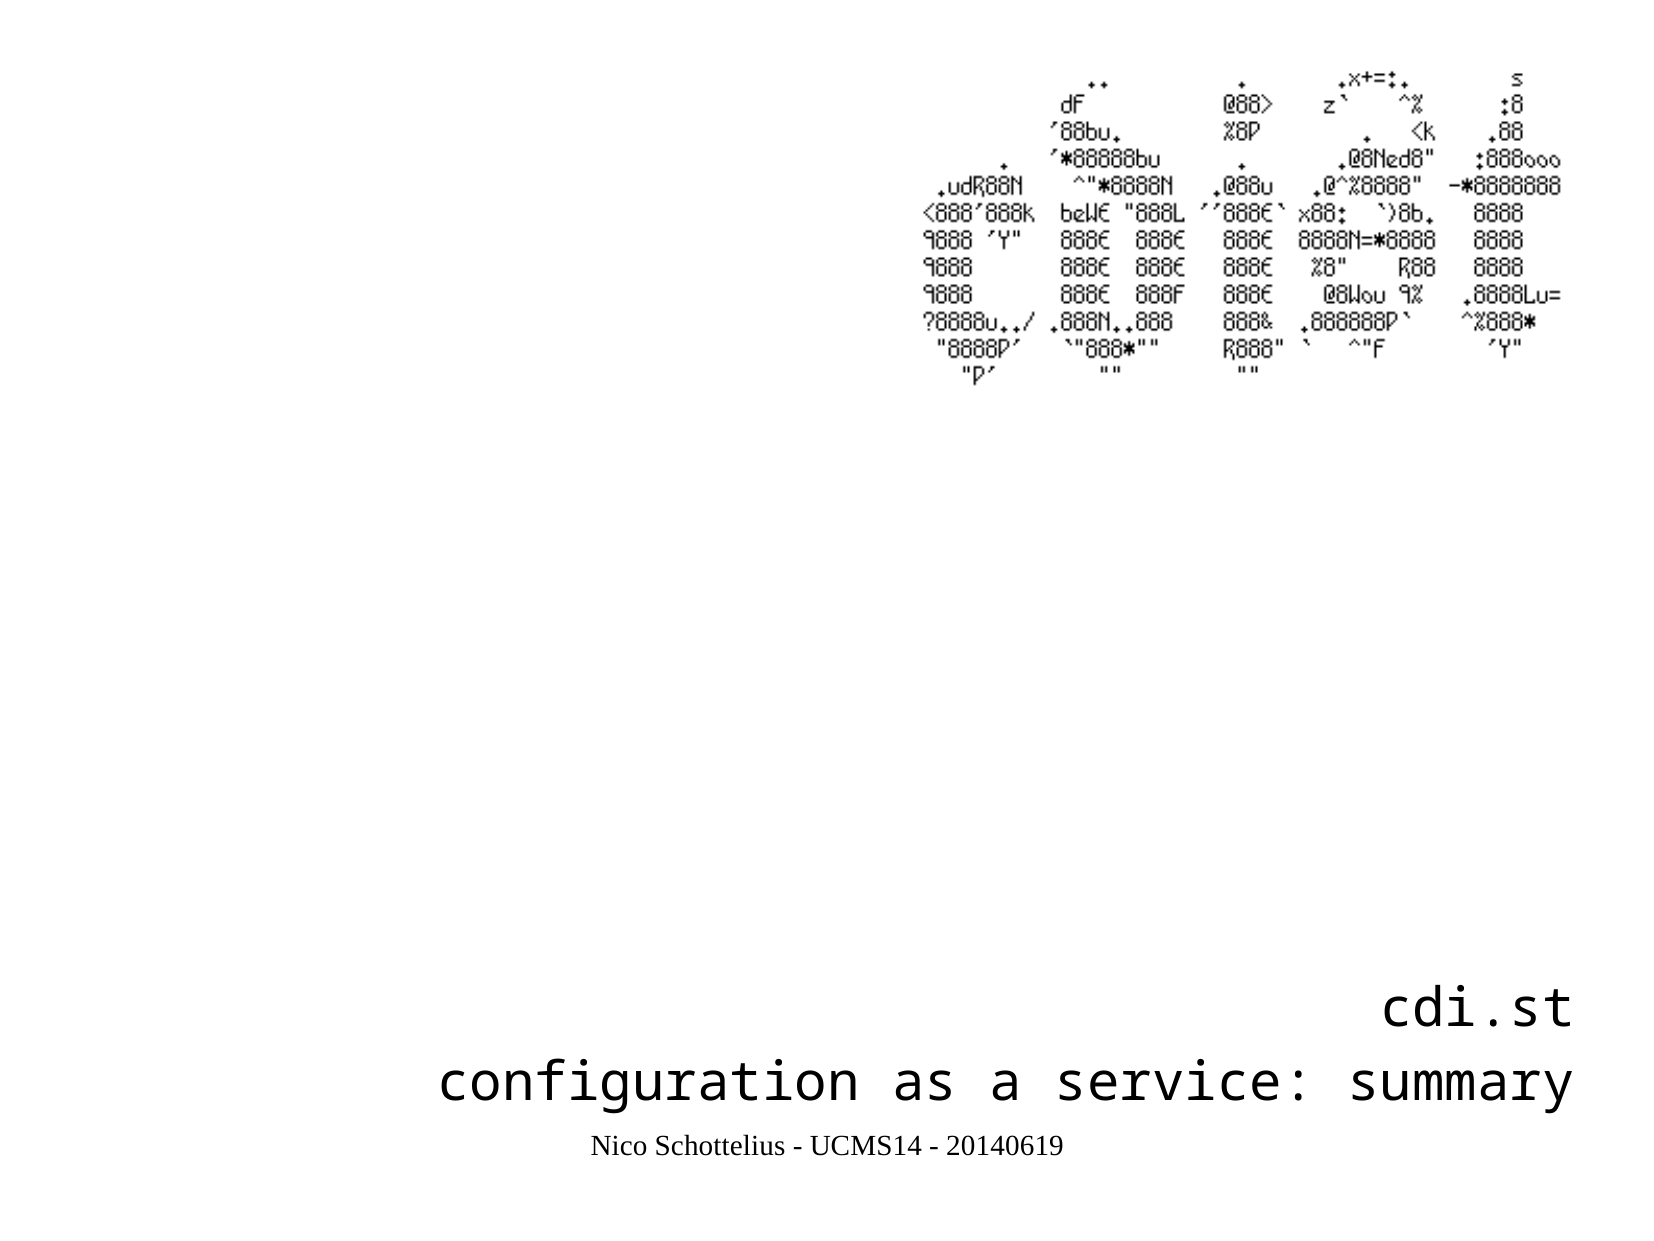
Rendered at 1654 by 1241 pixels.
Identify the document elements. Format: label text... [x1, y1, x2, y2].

subtitle cdi.st configuration as a service: summary [119, 914, 1575, 1170]
picture [920, 49, 1571, 396]
